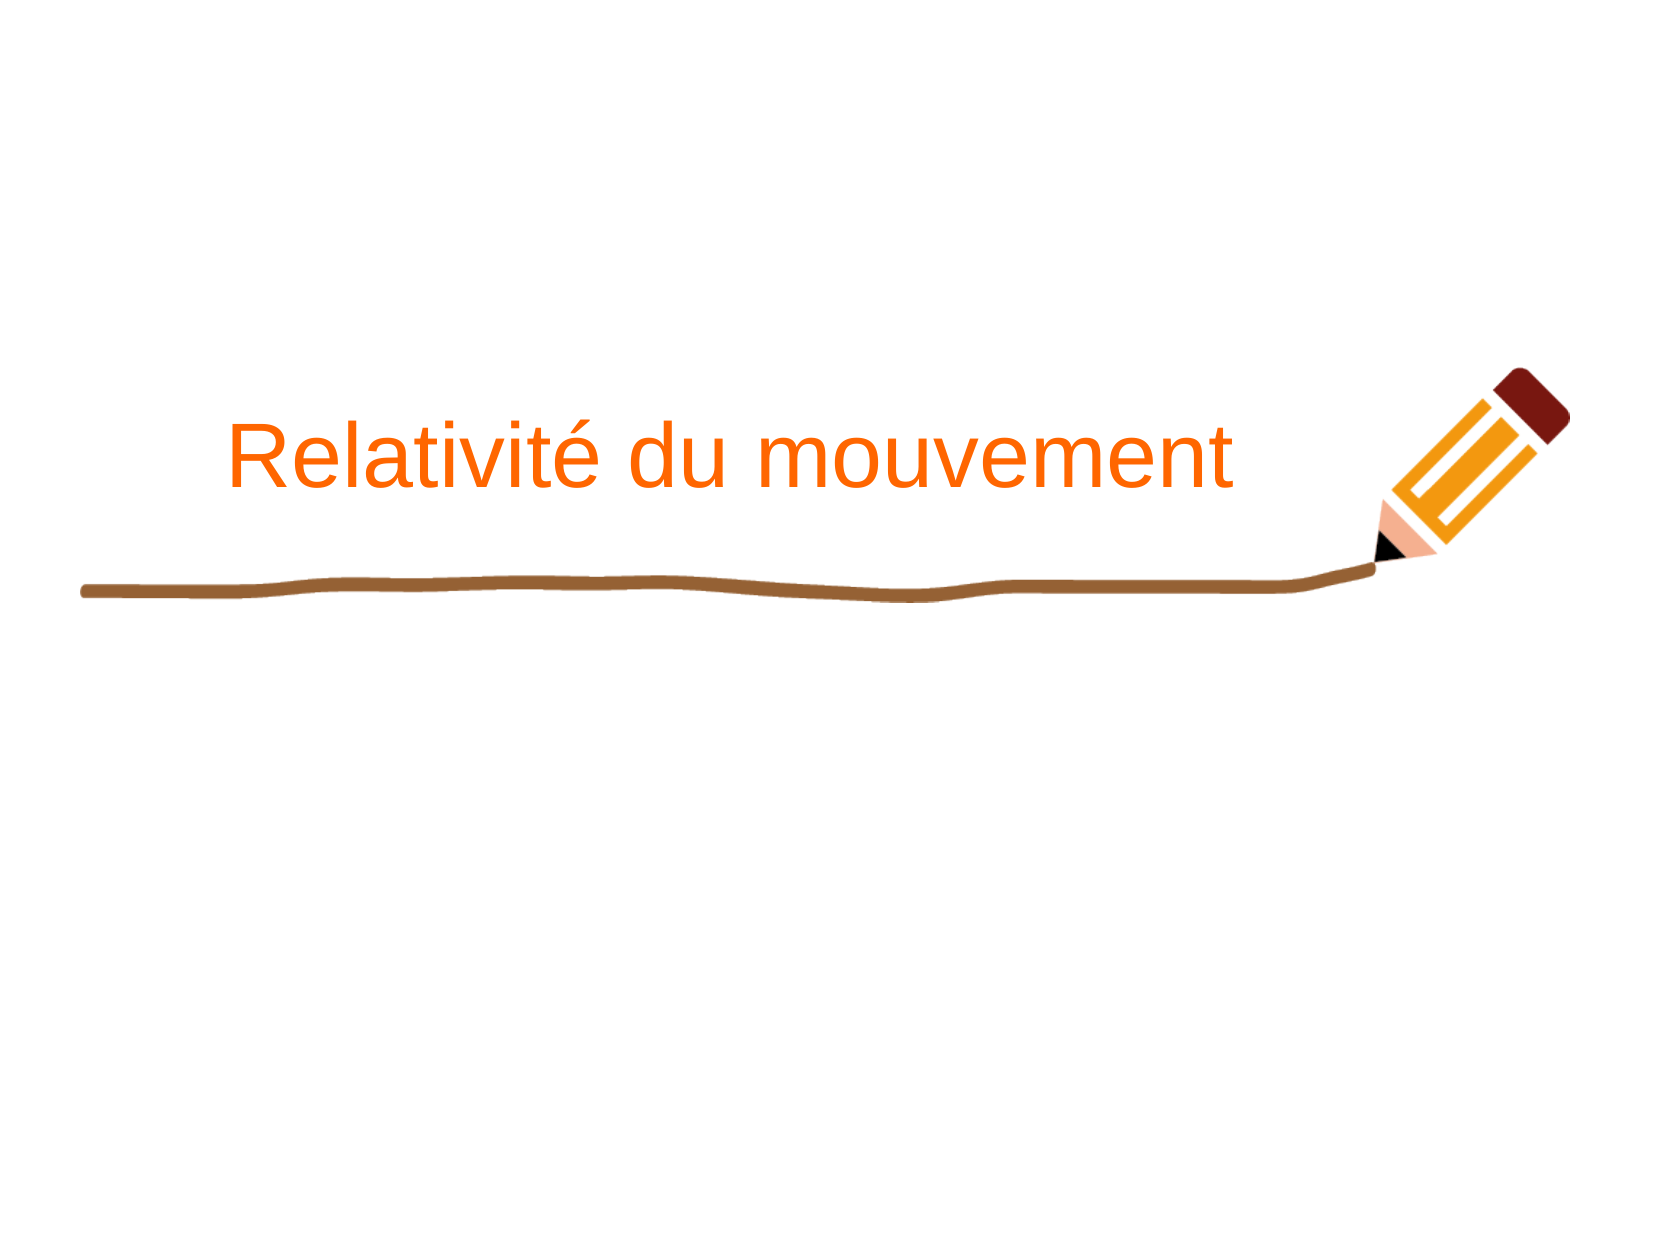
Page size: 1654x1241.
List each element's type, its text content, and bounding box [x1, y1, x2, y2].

title Relativité du mouvement [82, 352, 1379, 560]
picture [80, 367, 1570, 603]
